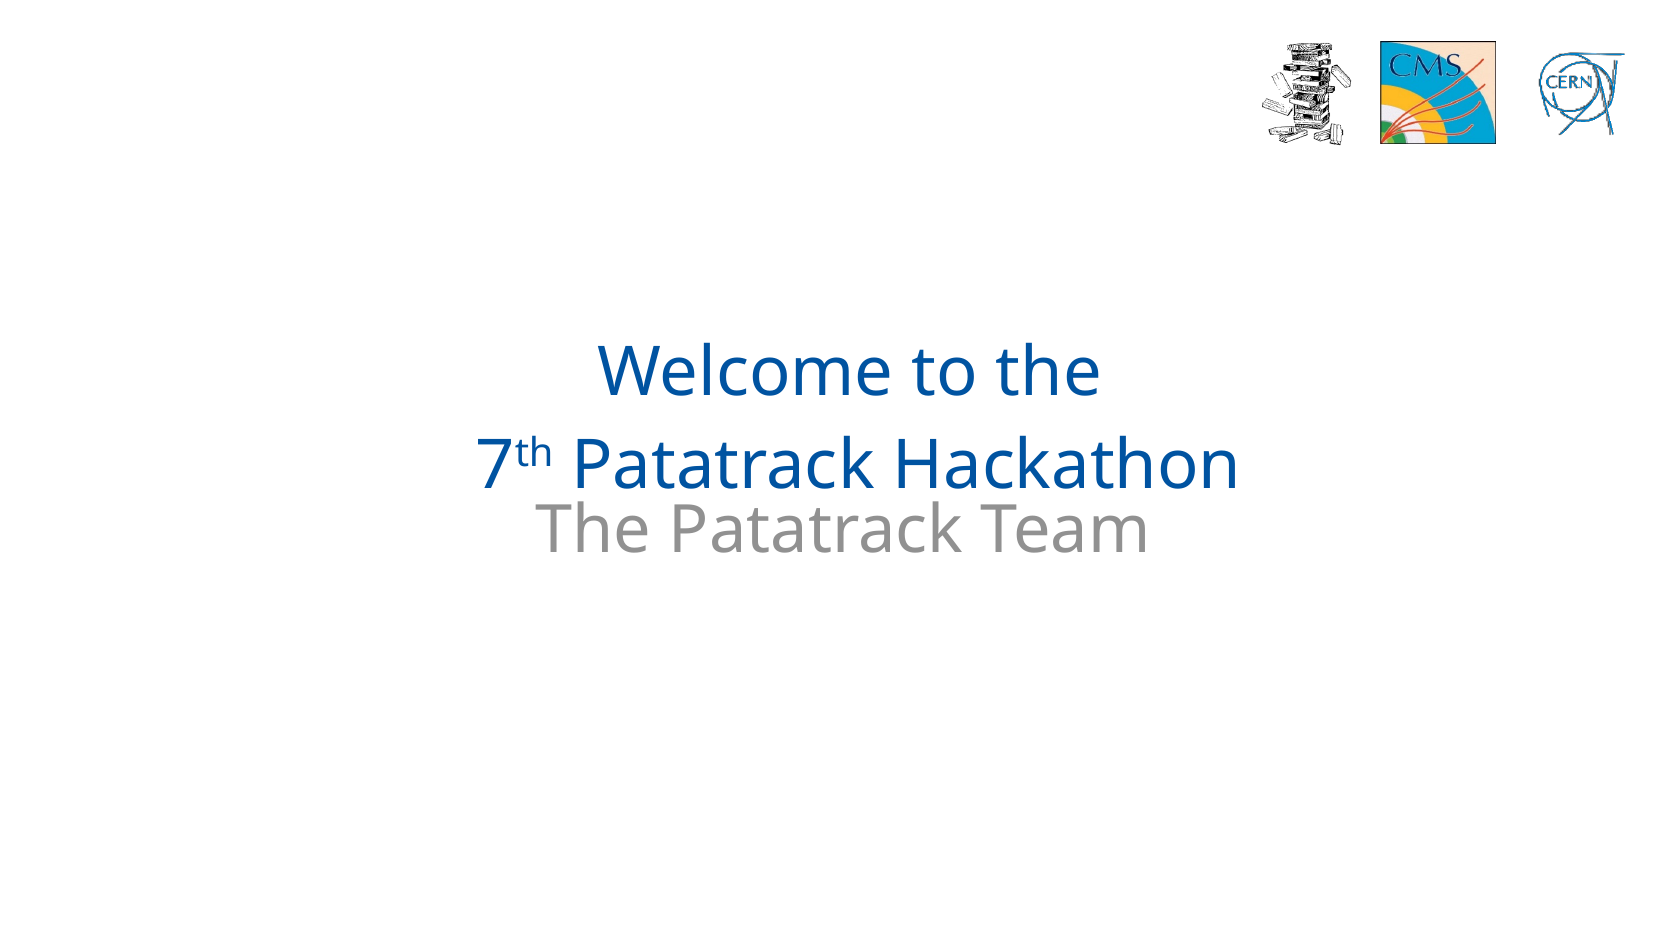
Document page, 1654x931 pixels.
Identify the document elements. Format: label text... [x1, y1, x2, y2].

picture [1530, 51, 1634, 136]
picture [1380, 41, 1496, 144]
title The Patatrack Team [270, 517, 1418, 718]
picture [1260, 38, 1361, 147]
title Welcome to the 7th Patatrack Hackathon [285, 337, 1433, 493]
